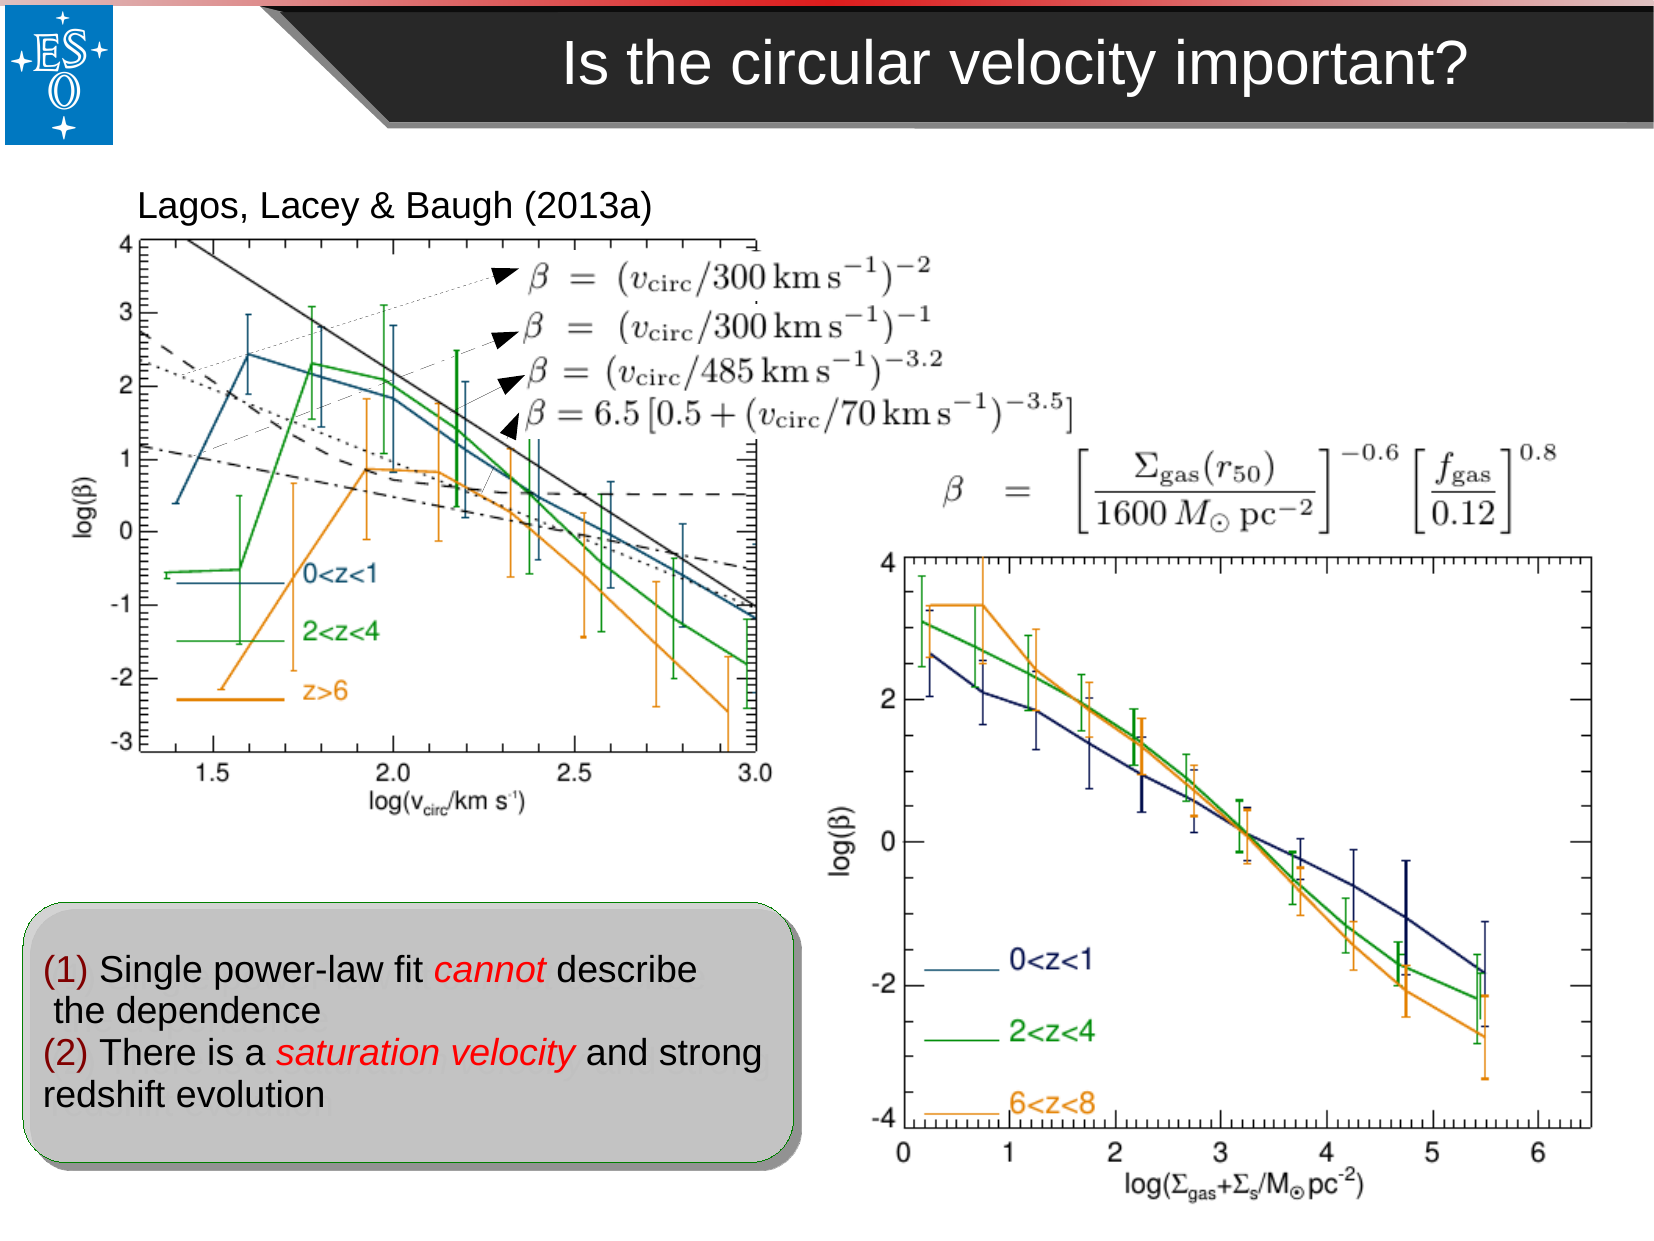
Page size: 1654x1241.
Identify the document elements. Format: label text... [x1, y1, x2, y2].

picture [5, 5, 113, 145]
picture [51, 228, 1619, 1212]
text_box Lagos, Lacey & Baugh (2013a) [122, 177, 1005, 235]
title Is the circular velocity important? [397, 19, 1635, 106]
text_box (1) Single power-law fit cannot describe the dependence (2) There is a saturation velocity and strong redshift evolution [22, 902, 794, 1163]
